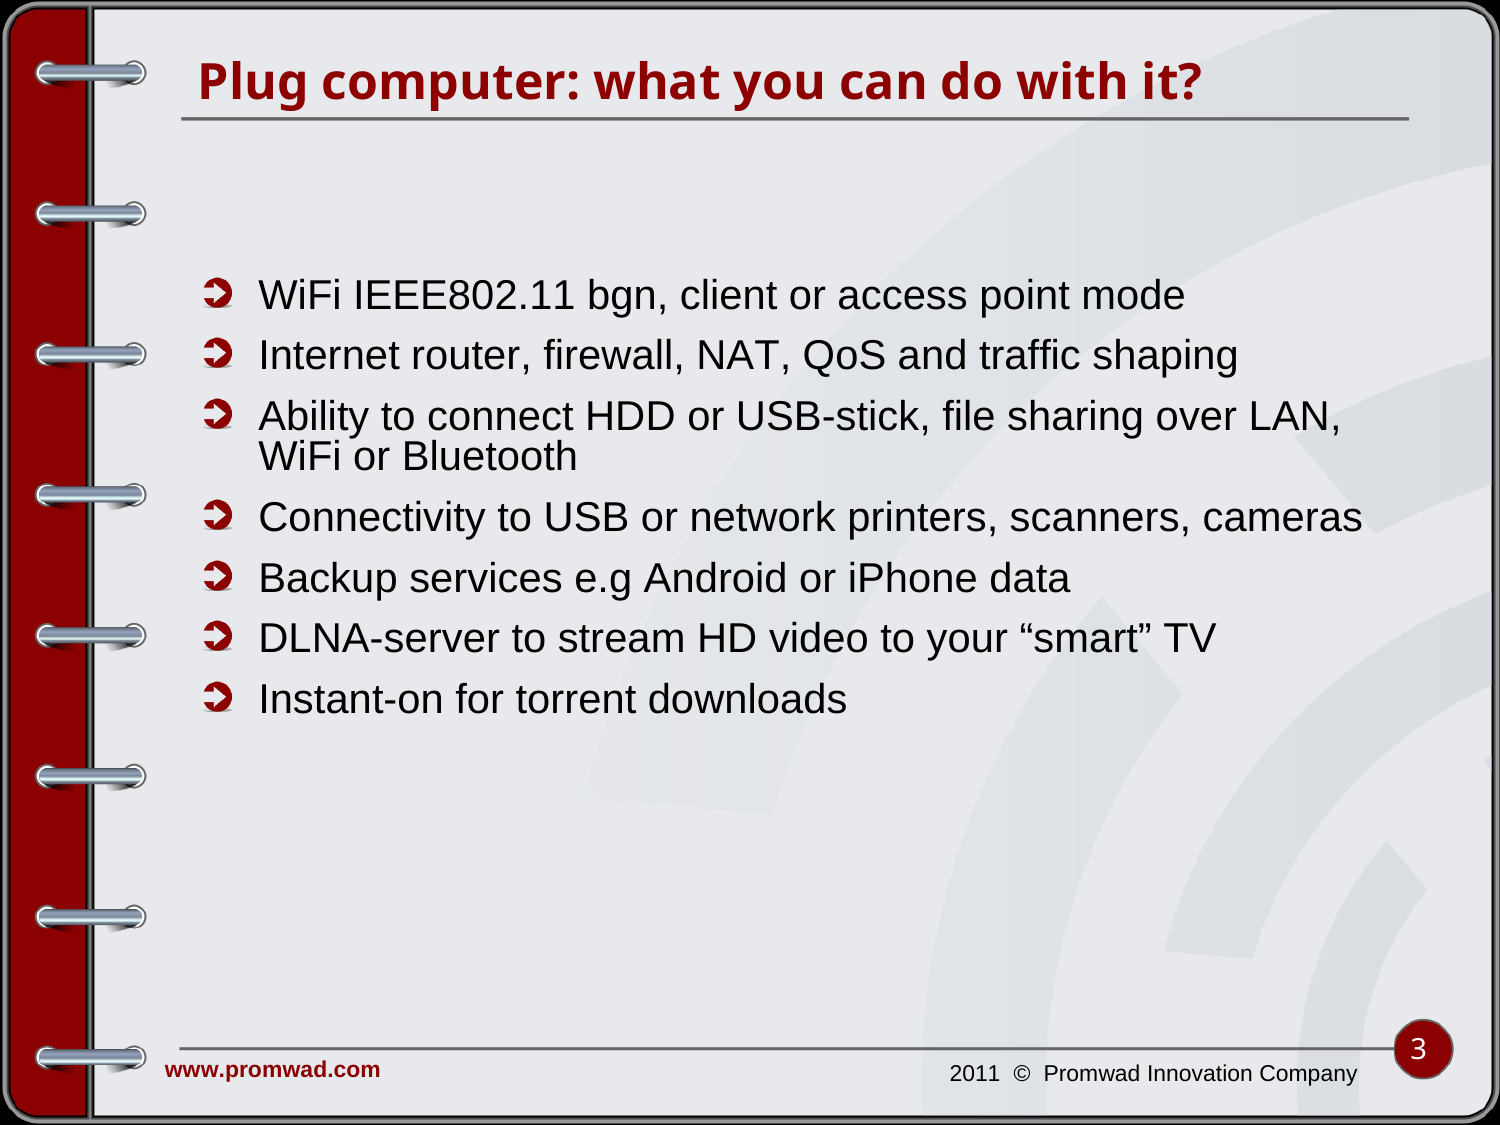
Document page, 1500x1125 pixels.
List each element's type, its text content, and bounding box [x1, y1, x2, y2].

text_box WiFi IEEE802.11 bgn, client or access point mode Internet router, firewall, NAT, QoS and traffic shaping Ability to connect HDD or USB-stick, file sharing over LAN, WiFi or Bluetooth Connectivity to USB or network printers, scanners, cameras Backup services e.g Android or iPhone data DLNA-server to stream HD video to your “smart” TV Instant-on for torrent downloads [187, 269, 1442, 950]
text_box 2011 © Promwad Innovation Company [634, 1051, 1373, 1095]
picture [0, 0, 1500, 1125]
text_box Plug computer: what you can do with it? [183, 45, 1400, 114]
text_box <number> [1332, 1023, 1500, 1079]
text_box www.promwad.com [150, 1046, 405, 1090]
